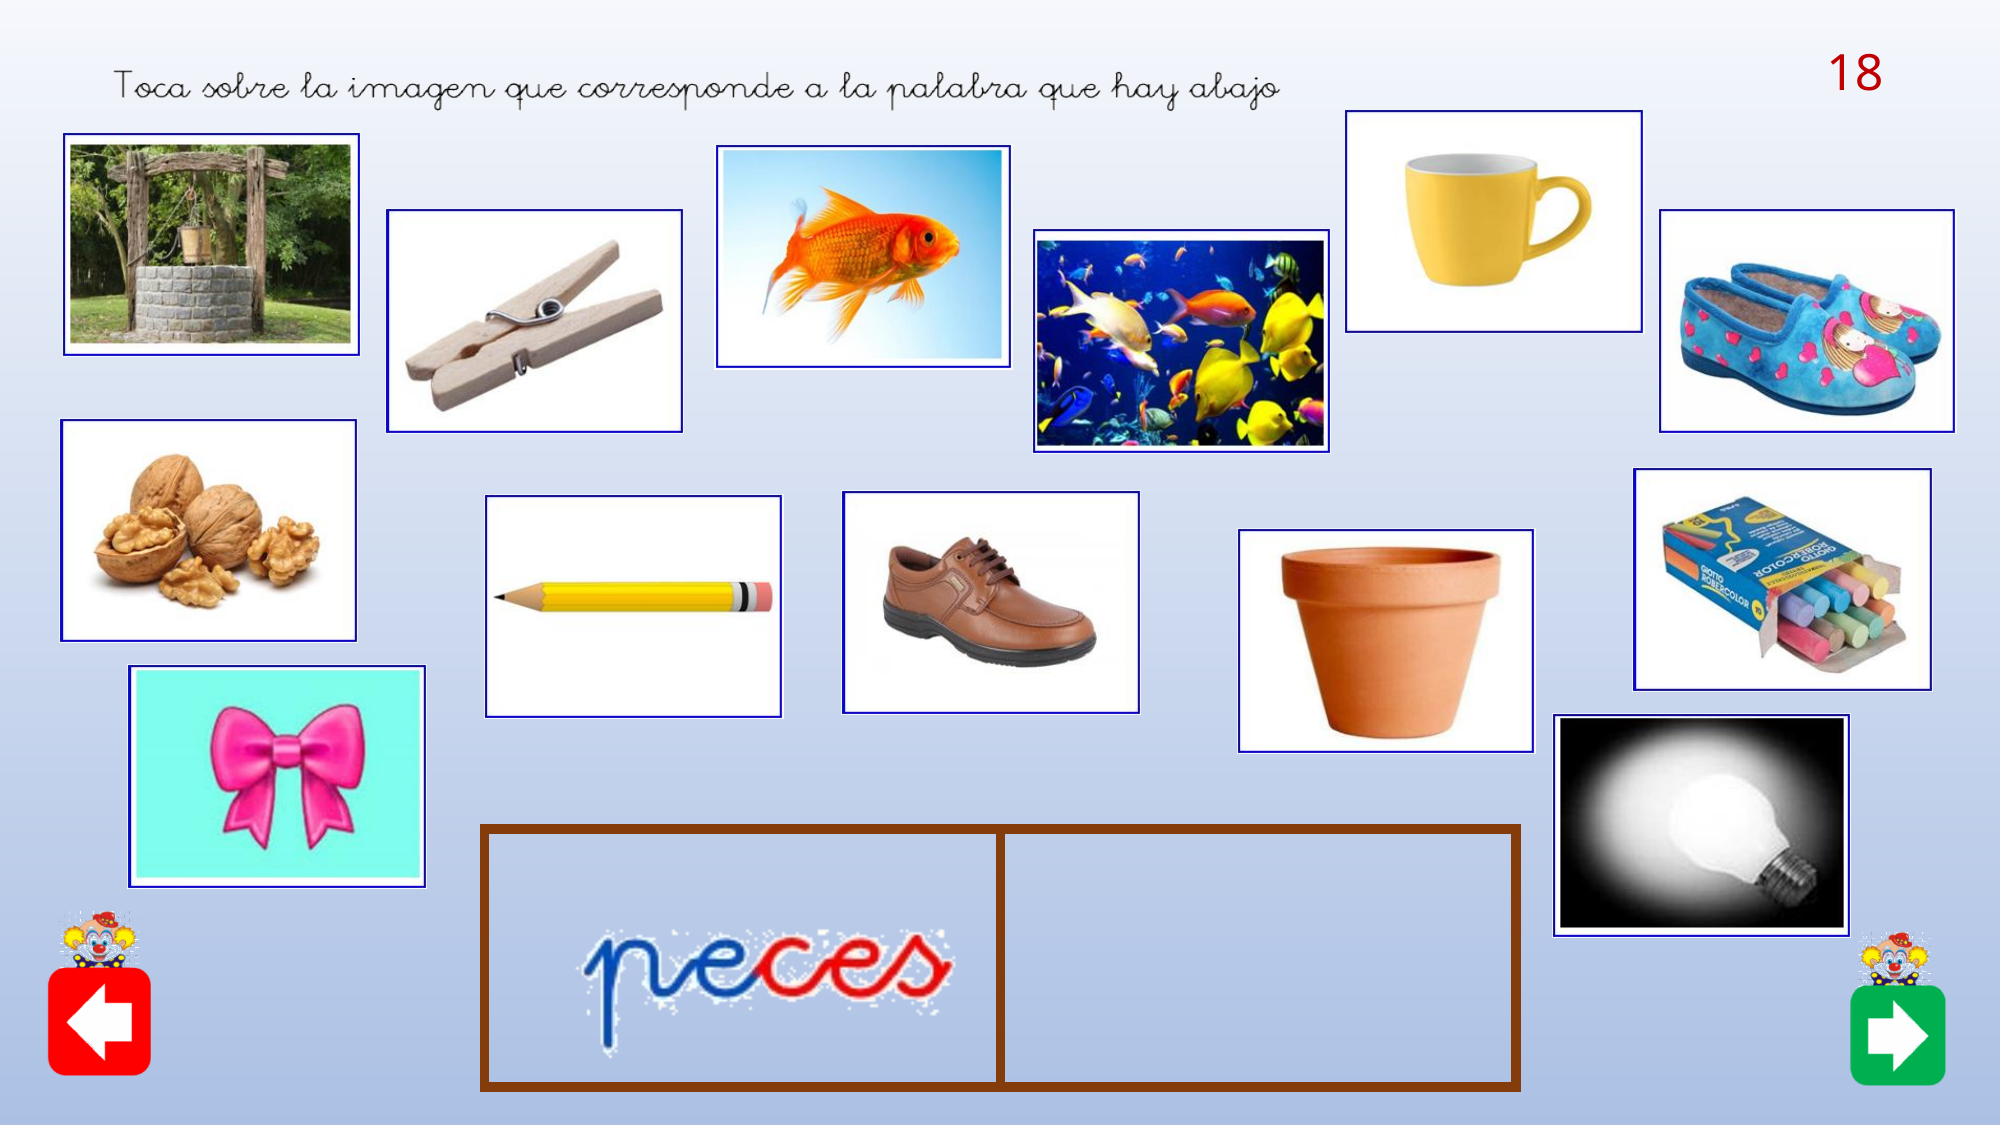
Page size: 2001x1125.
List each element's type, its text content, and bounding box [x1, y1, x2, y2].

picture [106, 57, 1645, 334]
picture [385, 208, 684, 434]
picture [841, 490, 1141, 715]
picture [533, 845, 1000, 1072]
picture [1237, 528, 1536, 754]
picture [47, 910, 151, 1076]
picture [62, 132, 361, 357]
picture [1032, 228, 1331, 454]
picture [714, 144, 1013, 370]
picture [484, 494, 784, 719]
picture [1632, 467, 1933, 692]
picture [1658, 208, 1957, 434]
picture [59, 418, 358, 643]
picture [1552, 713, 1946, 1086]
picture [127, 664, 427, 889]
text_box 18 [1764, 32, 1946, 108]
